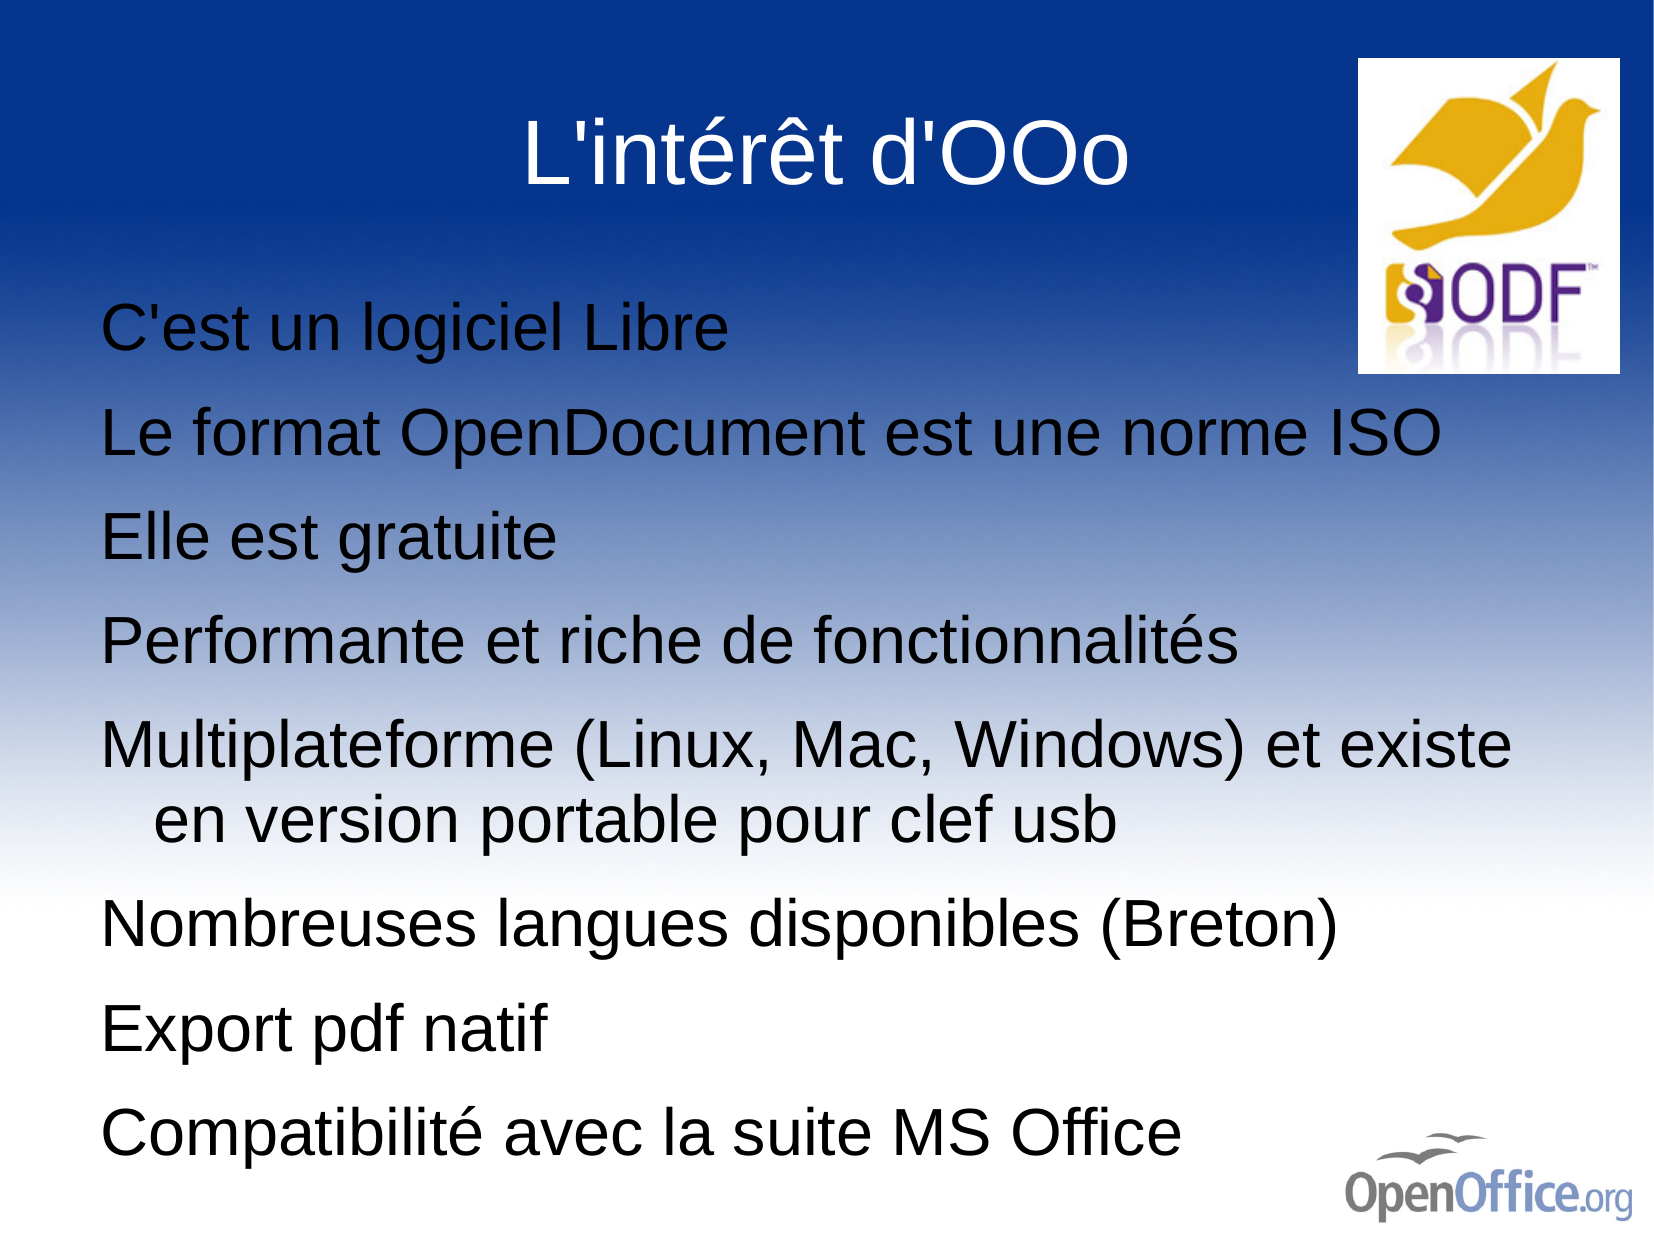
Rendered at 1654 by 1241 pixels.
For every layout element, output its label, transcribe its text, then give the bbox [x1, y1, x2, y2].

picture [0, 0, 1654, 1241]
list C'est un logiciel Libre Le format OpenDocument est une norme ISO Elle est gratuite Performante et riche de fonctionnalités Multiplateforme (Linux, Mac, Windows) et existe en version portable pour clef usb Nombreuses langues disponibles (Breton) Export pdf natif Compatibilité avec la suite MS Office [82, 290, 1571, 1170]
title L'intérêt d'OOo [82, 49, 1571, 257]
